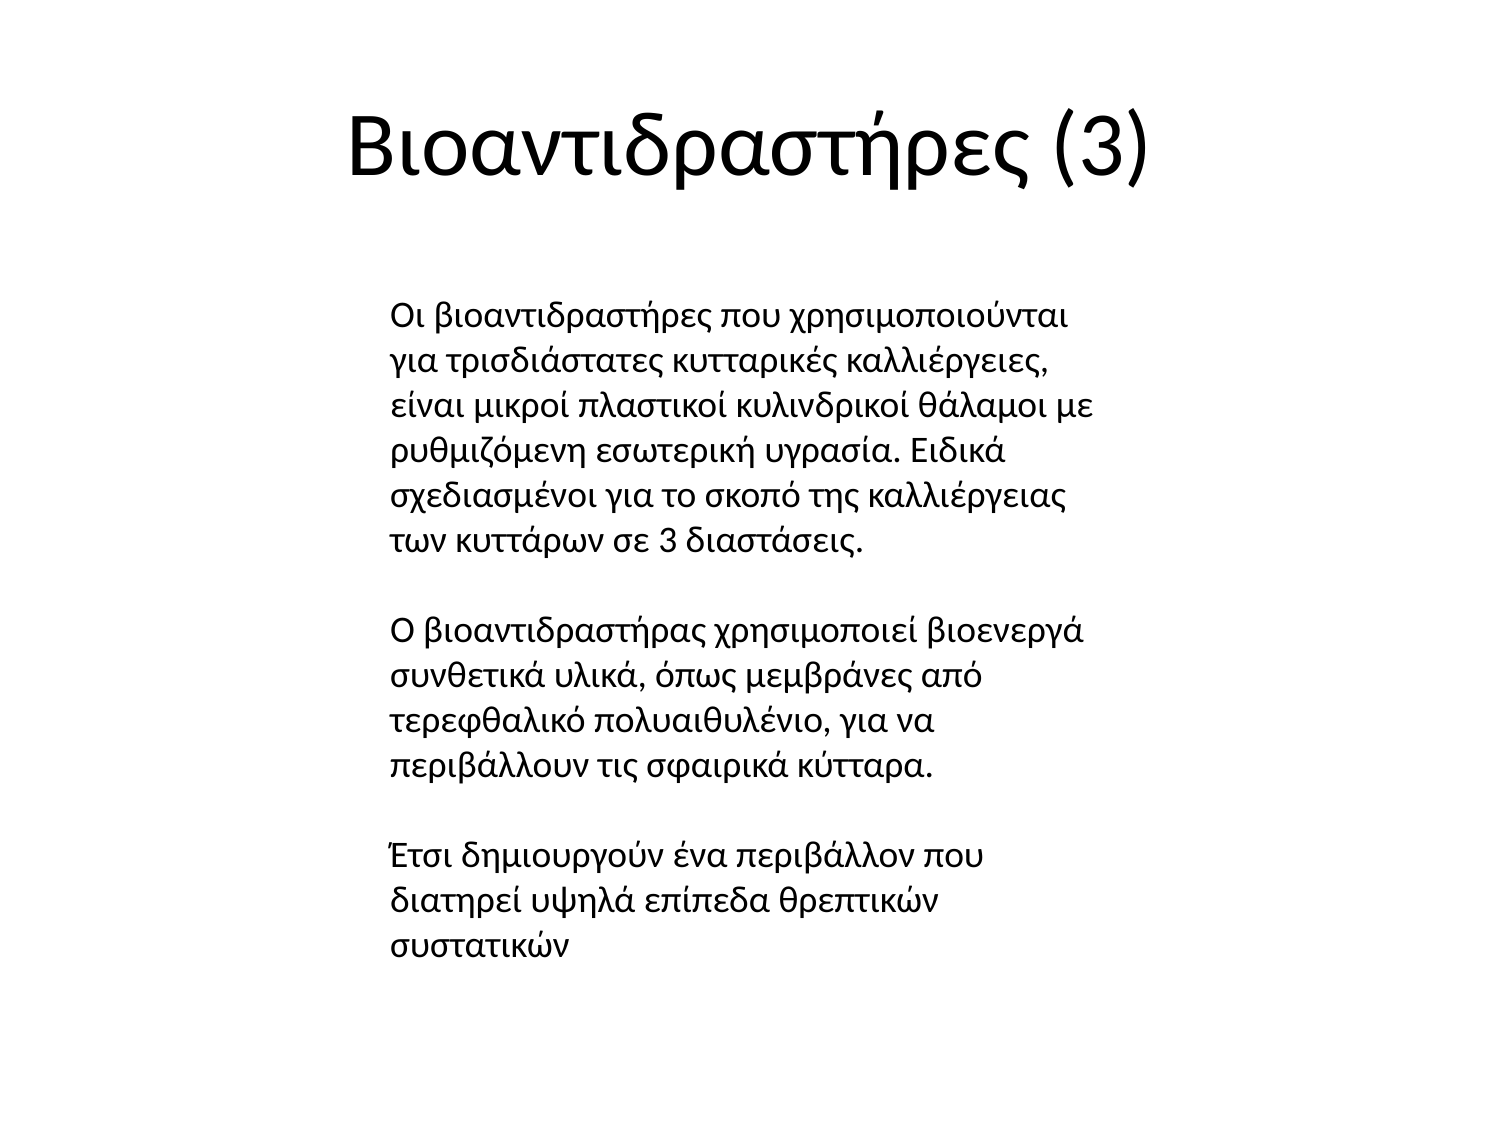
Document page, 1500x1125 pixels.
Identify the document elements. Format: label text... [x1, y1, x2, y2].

title Βιοαντιδραστήρες (3) [75, 45, 1426, 233]
text_box Οι βιοαντιδραστήρες που χρησιμοποιούνται για τρισδιάστατες κυτταρικές καλλιέργειες, είναι μικροί πλαστικοί κυλινδρικοί θάλαμοι με ρυθμιζόμενη εσωτερική υγρασία. Ειδικά σχεδιασμένοι για το σκοπό της καλλιέργειας των κυττάρων σε 3 διαστάσεις. Ο βιοαντιδραστήρας χρησιμοποιεί βιοενεργά συνθετικά υλικά, όπως μεμβράνες από τερεφθαλικό πολυαιθυλένιο, για να περιβάλλουν τις σφαιρικά κύτταρα. Έτσι δημιουργούν ένα περιβάλλον που διατηρεί υψηλά επίπεδα θρεπτικών συστατικών [375, 282, 1125, 972]
